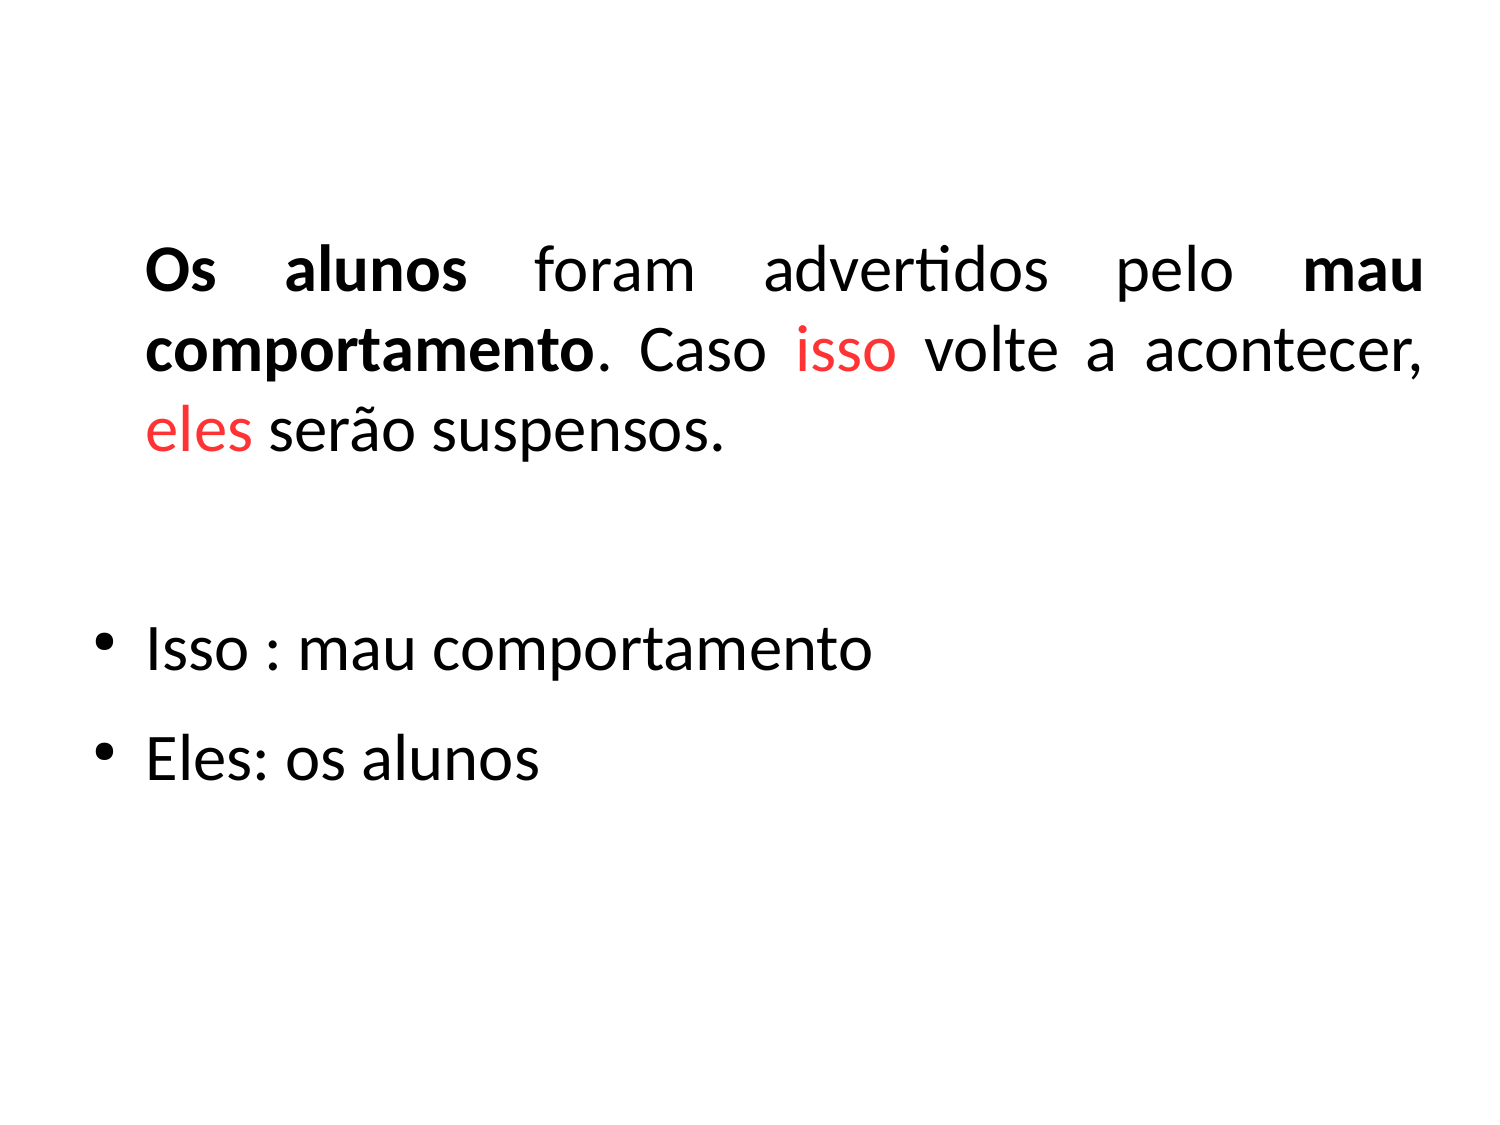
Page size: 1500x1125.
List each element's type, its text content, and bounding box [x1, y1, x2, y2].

list Os alunos foram advertidos pelo mau comportamento. Caso isso volte a acontecer, eles serão suspensos. Isso : mau comportamento Eles: os alunos [75, 224, 1425, 916]
